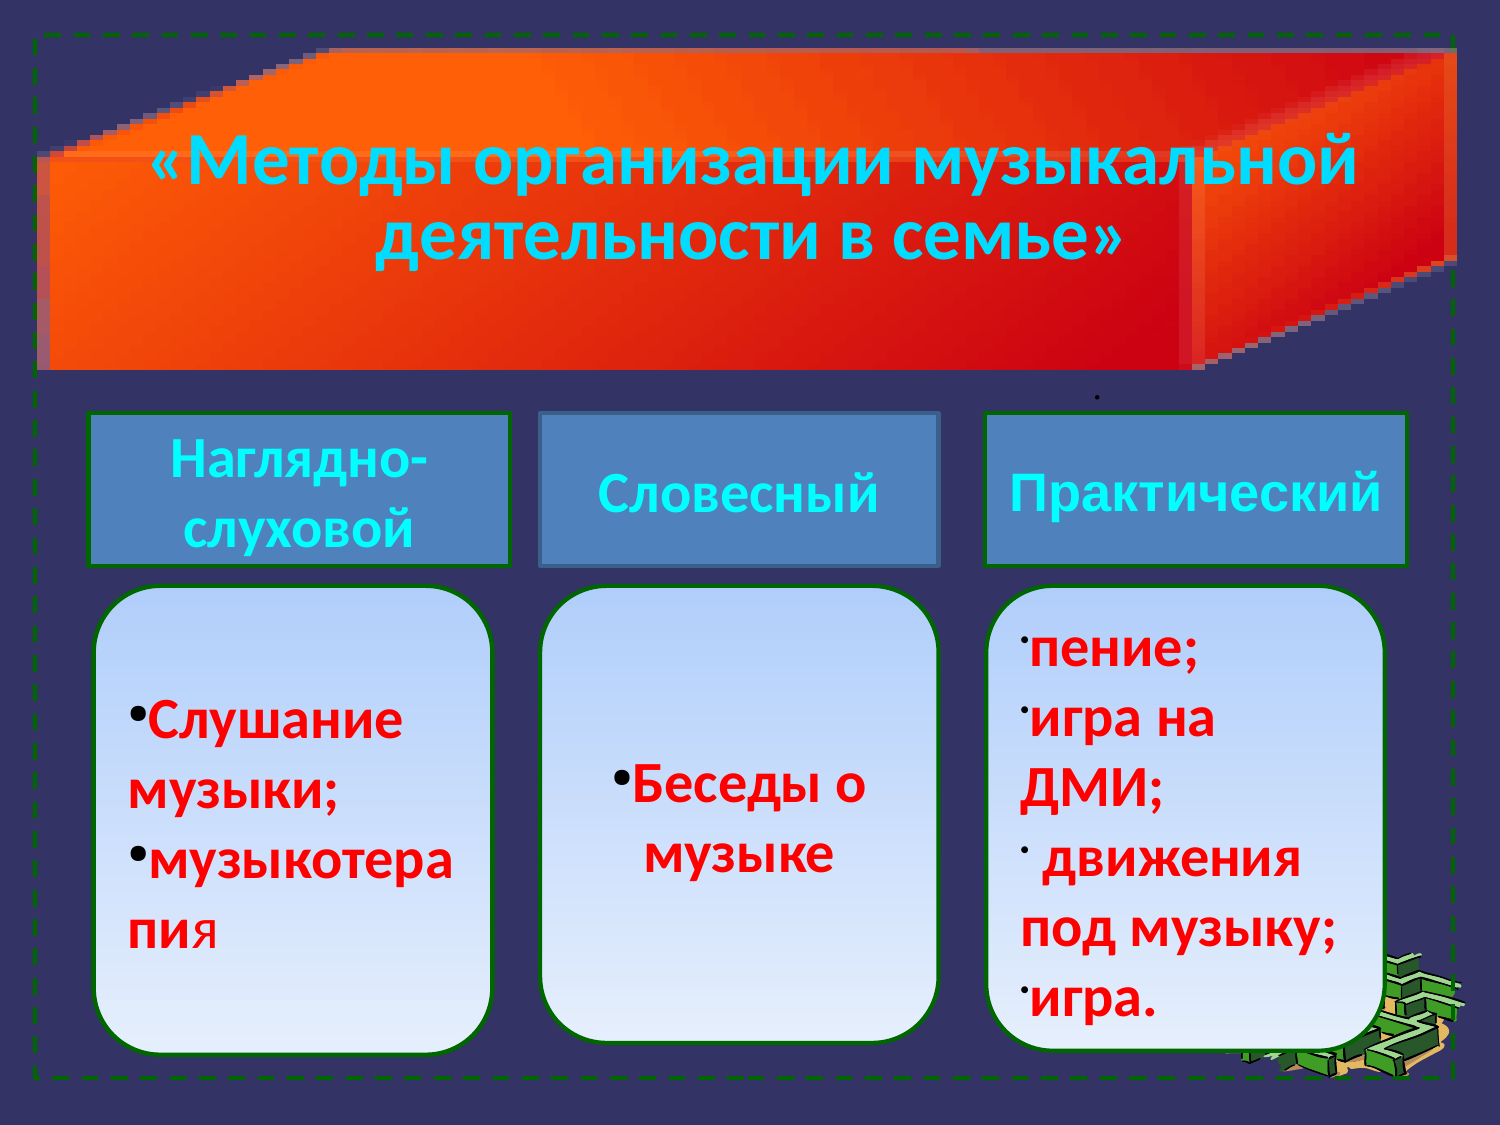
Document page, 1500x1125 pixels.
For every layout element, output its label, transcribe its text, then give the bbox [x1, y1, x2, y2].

text_box Наглядно-слуховой [88, 414, 511, 566]
text_box «Методы организации музыкальной деятельности в семье» [51, 111, 1455, 295]
picture [0, 0, 1500, 414]
list . [777, 414, 1418, 1003]
text_box пение; игра на ДМИ; движения под музыку; игра. [986, 585, 1385, 1051]
text_box Беседы о музыке [540, 585, 939, 1043]
text_box Cлушание музыки; музыкотерапия [93, 585, 493, 1055]
text_box Практический [985, 414, 1408, 566]
text_box Словесный [540, 414, 939, 566]
